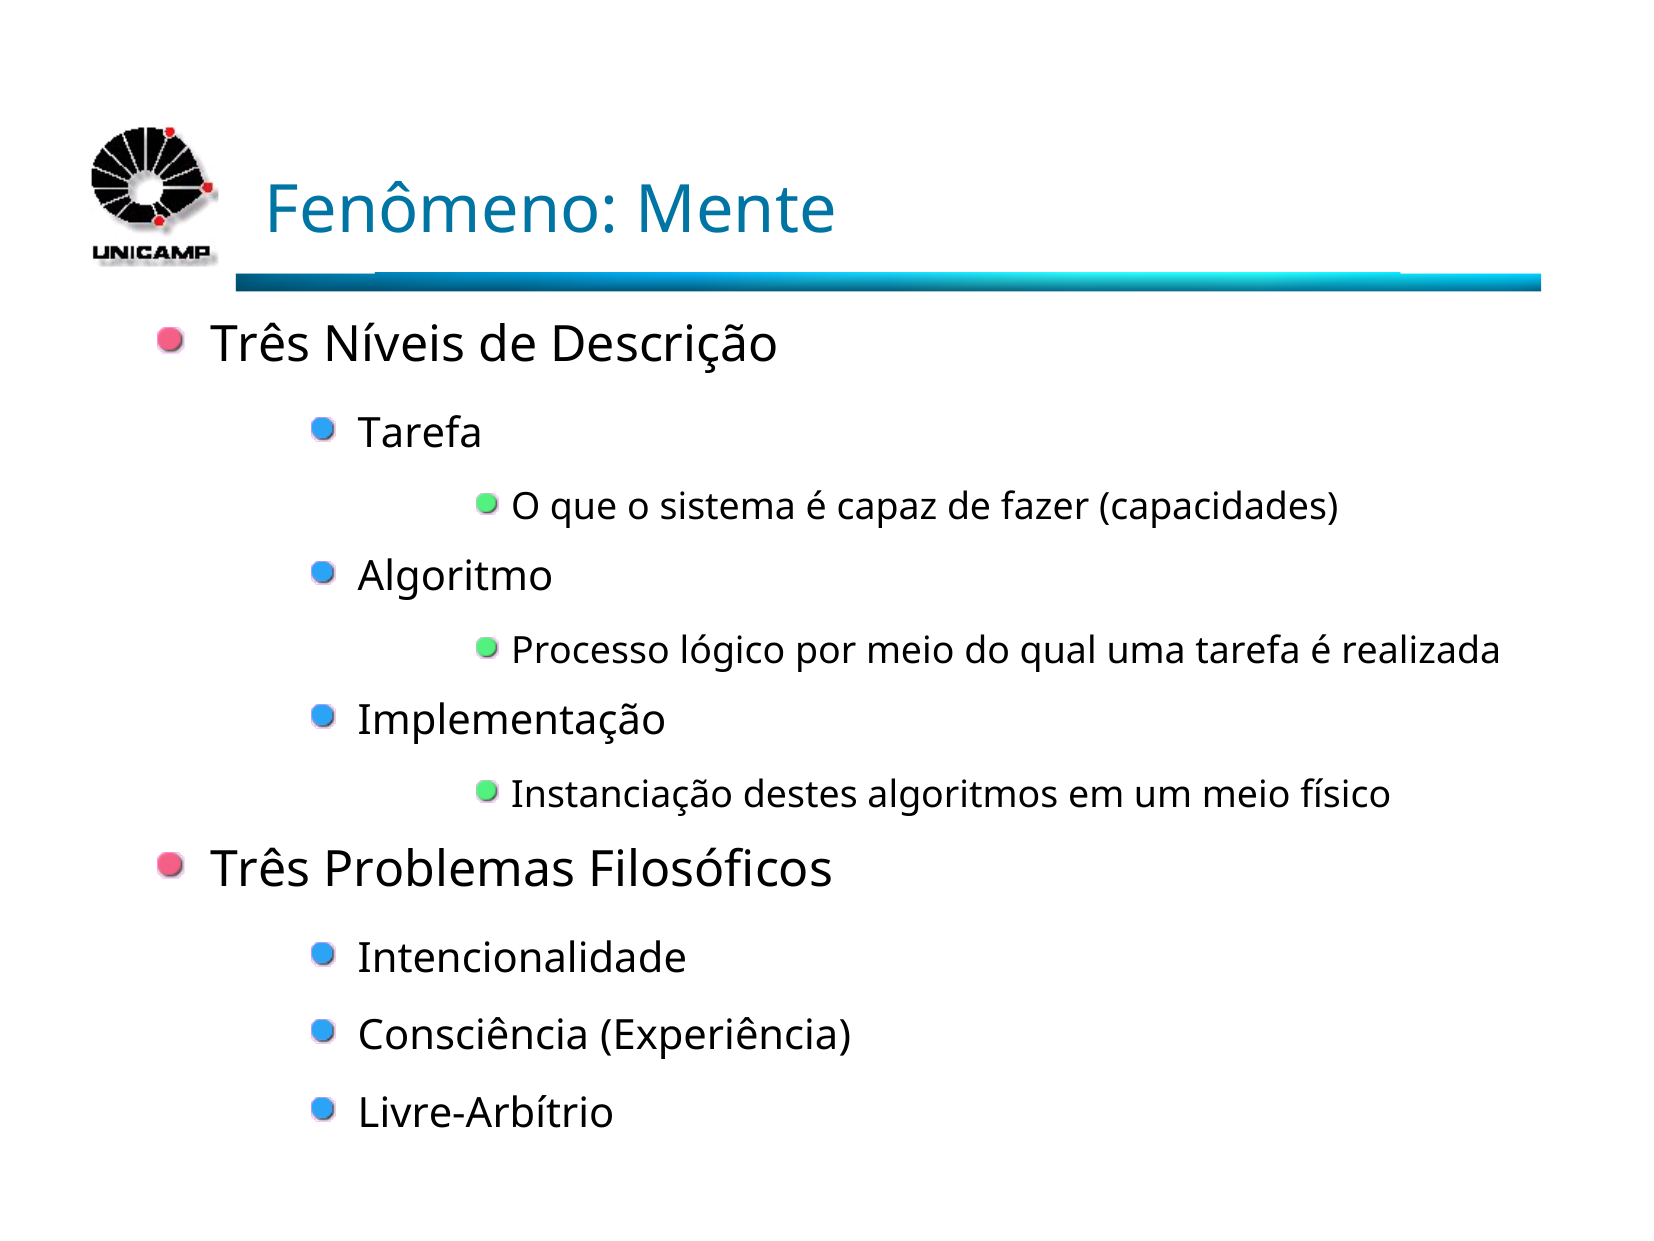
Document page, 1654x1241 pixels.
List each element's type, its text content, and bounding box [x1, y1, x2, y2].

list Três Níveis de Descrição Tarefa O que o sistema é capaz de fazer (capacidades) Algoritmo Processo lógico por meio do qual uma tarefa é realizada Implementação Instanciação destes algoritmos em um meio físico Três Problemas Filosóficos Intencionalidade Consciência (Experiência) Livre-Arbítrio [121, 309, 1534, 1182]
title Fenômeno: Mente [264, 35, 1534, 250]
picture [125, 272, 1654, 295]
